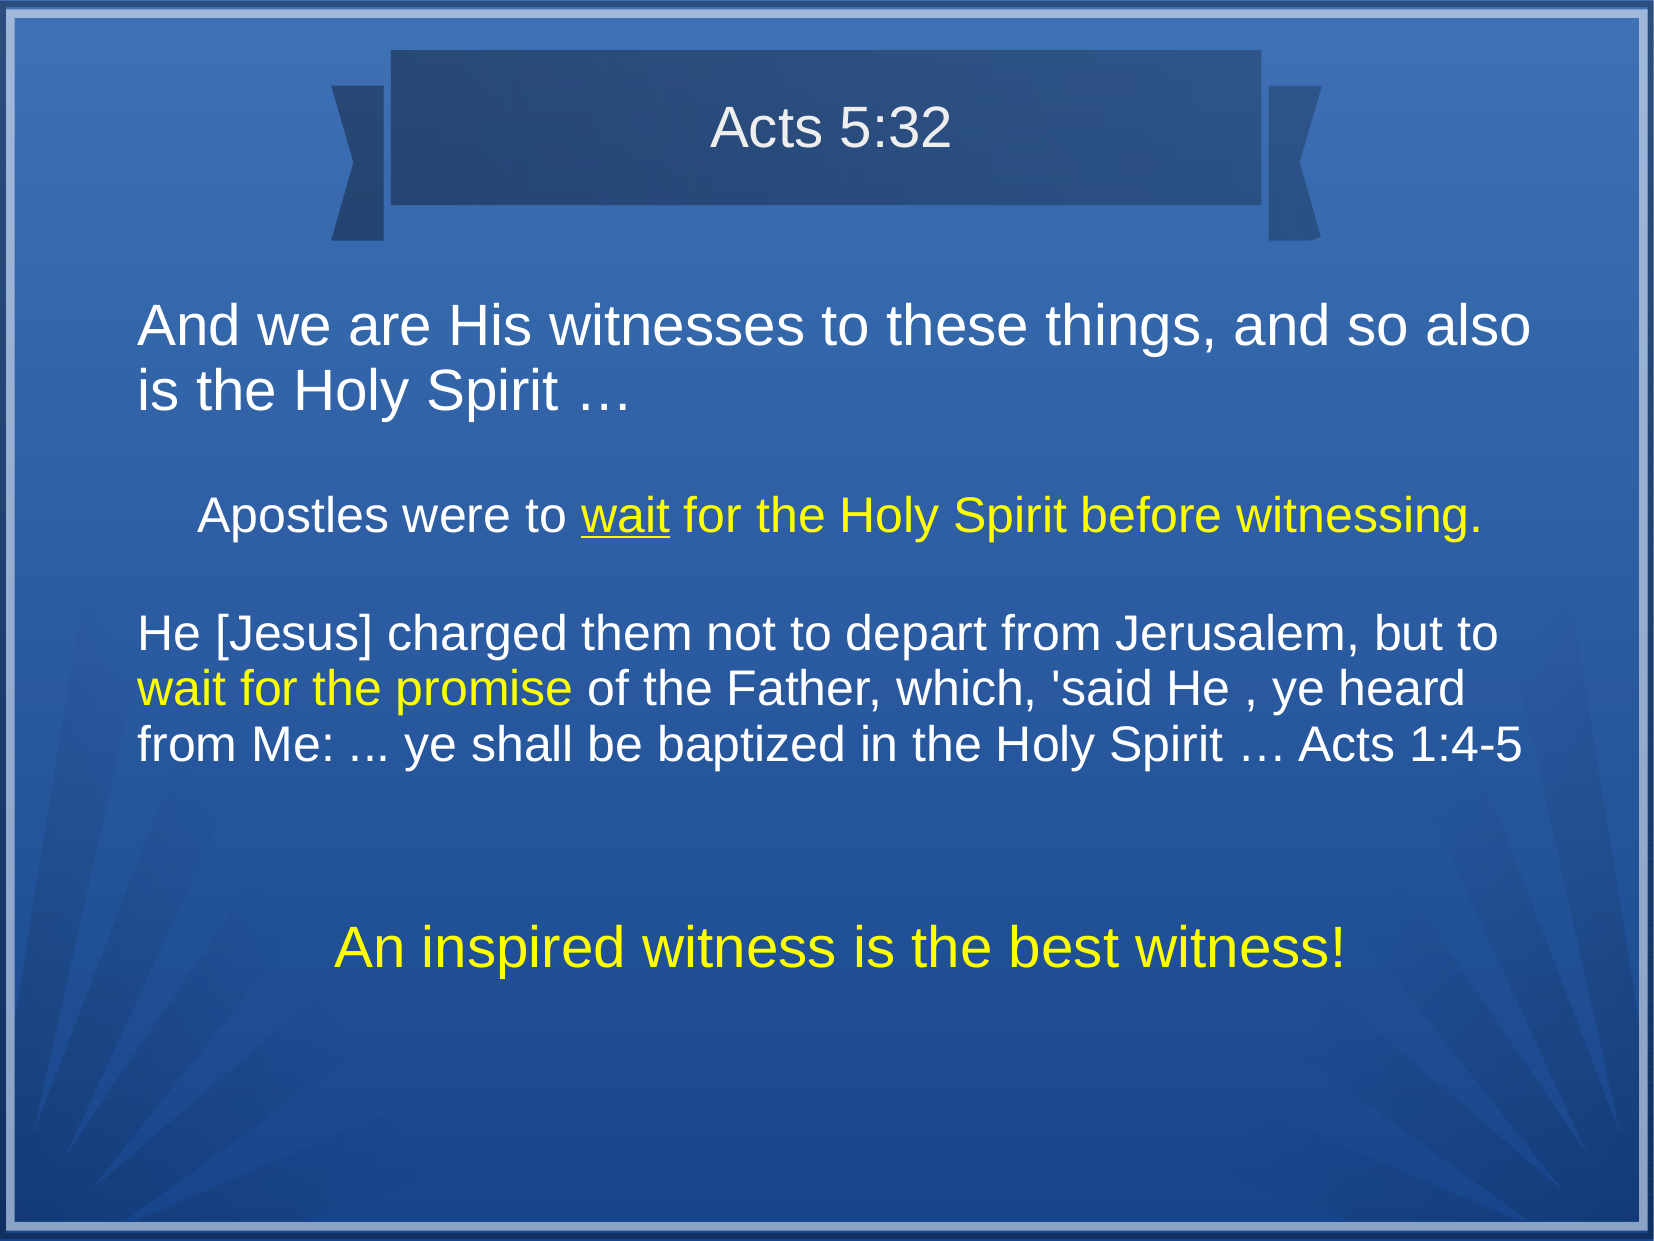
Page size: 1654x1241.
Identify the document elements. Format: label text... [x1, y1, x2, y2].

text_box And we are His witnesses to these things, and so also is the Holy Spirit … Apostles were to wait for the Holy Spirit before witnessing. He [Jesus] charged them not to depart from Jerusalem, but to wait for the promise of the Father, which, 'said He , ye heard from Me: ... ye shall be baptized in the Holy Spirit … Acts 1:4-5 An inspired witness is the best witness! [122, 285, 1560, 1241]
text_box Acts 5:32 [576, 73, 1087, 182]
